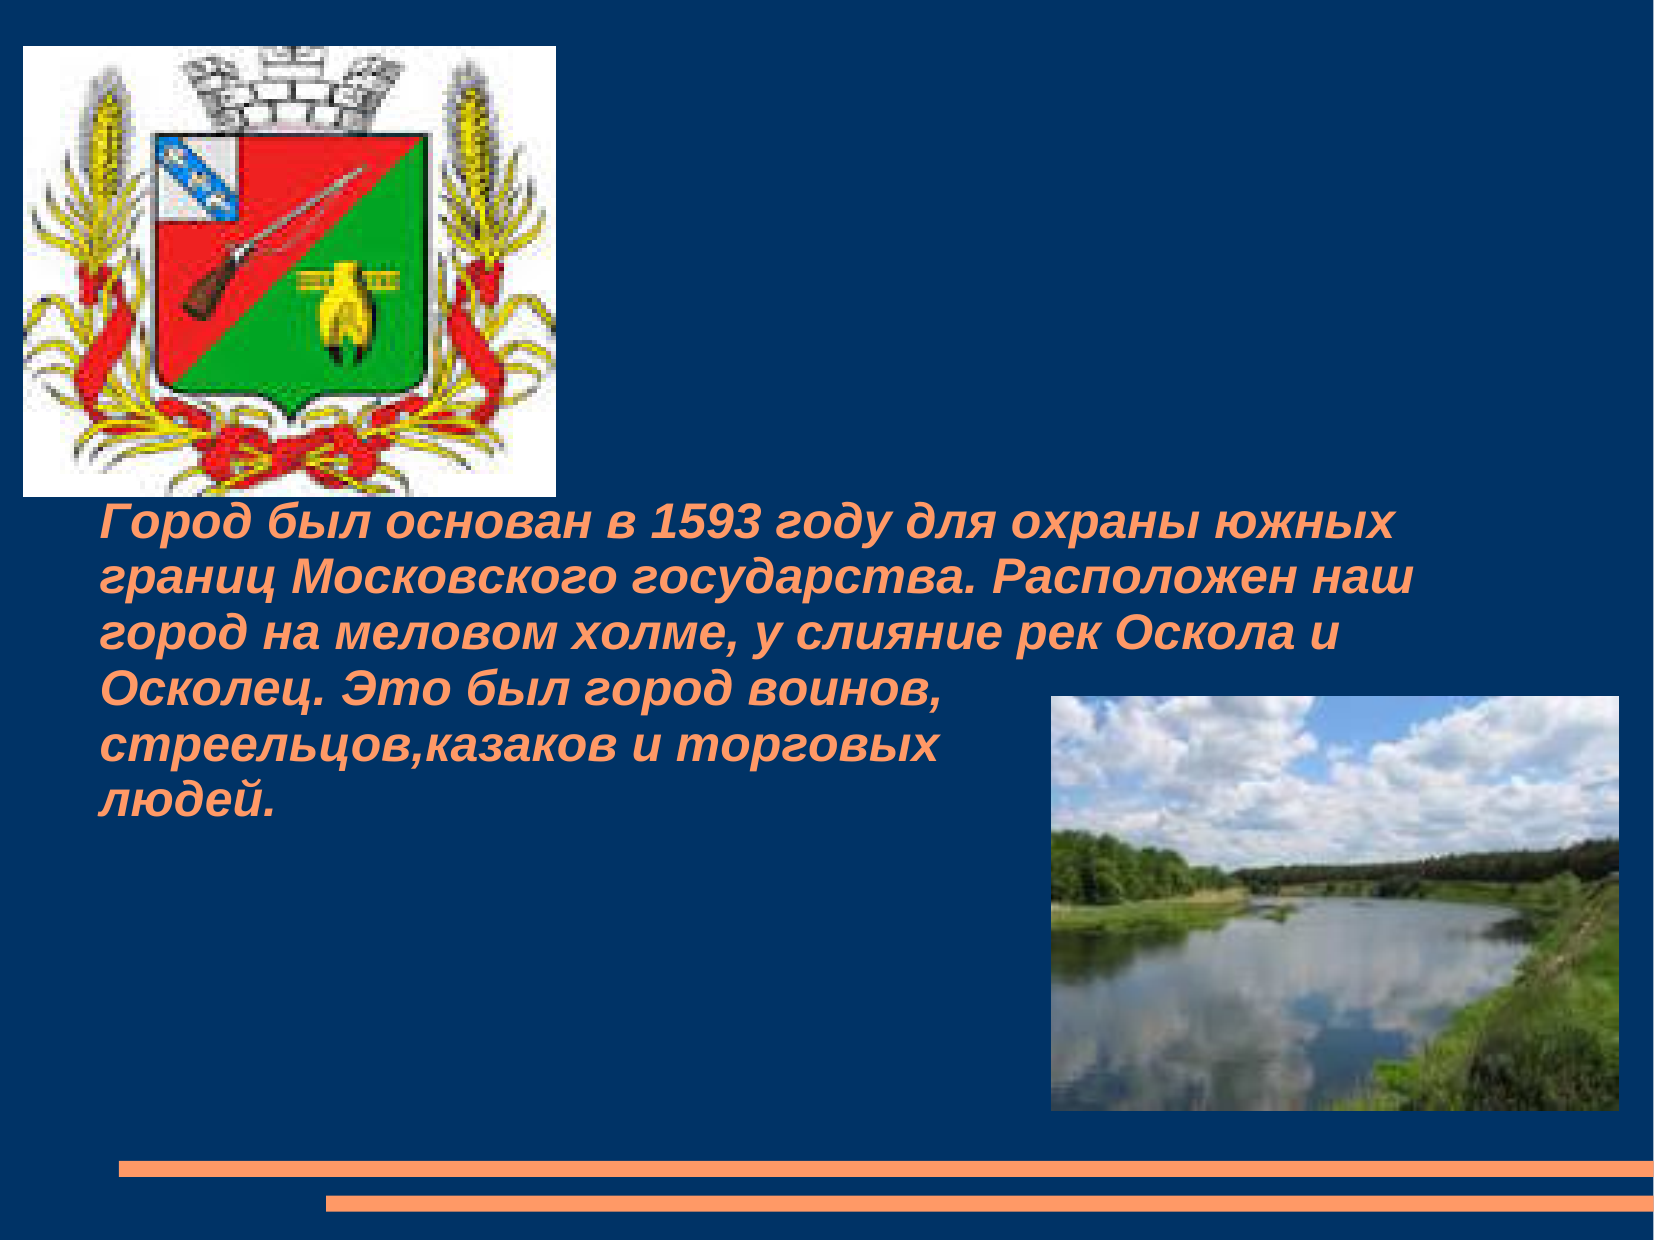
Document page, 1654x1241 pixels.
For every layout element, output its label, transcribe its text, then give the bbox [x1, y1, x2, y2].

picture [1051, 696, 1619, 1111]
picture [23, 46, 556, 497]
title Город был основан в 1593 году для охраны южных границ Московского государства. Расположен наш город на меловом холме, у слияние рек Оскола и Осколец. Это был город воинов, стреельцов,казаков и торговых людей. [99, 58, 1512, 1040]
